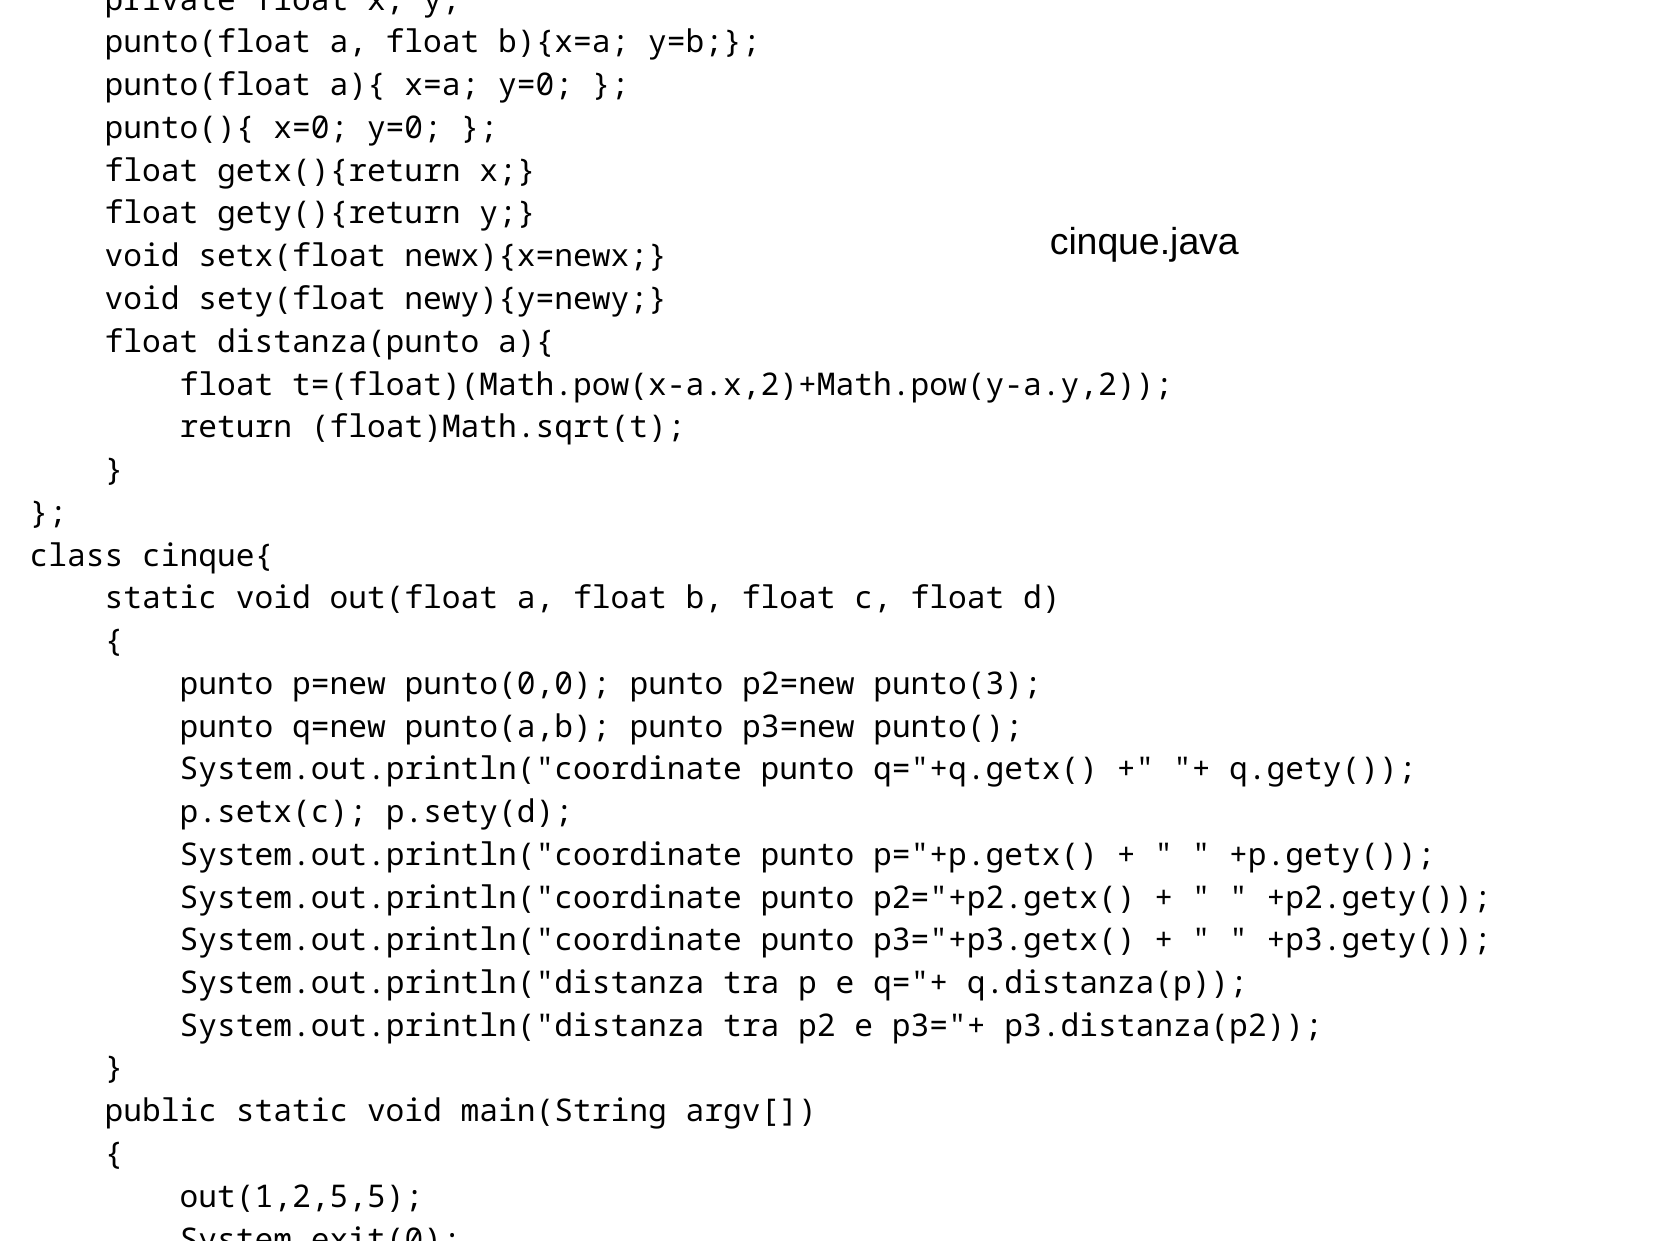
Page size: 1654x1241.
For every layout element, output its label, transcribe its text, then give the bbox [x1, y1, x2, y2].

subtitle import java.io.*; class punto { private float x, y; punto(float a, float b){x=a; y=b;}; punto(float a){ x=a; y=0; }; punto(){ x=0; y=0; }; float getx(){return x;} float gety(){return y;} void setx(float newx){x=newx;} void sety(float newy){y=newy;} float distanza(punto a){ float t=(float)(Math.pow(x-a.x,2)+Math.pow(y-a.y,2)); return (float)Math.sqrt(t); } }; class cinque{ static void out(float a, float b, float c, float d) { punto p=new punto(0,0); punto p2=new punto(3); punto q=new punto(a,b); punto p3=new punto(); System.out.println("coordinate punto q="+q.getx() +" "+ q.gety()); p.setx(c); p.sety(d); System.out.println("coordinate punto p="+p.getx() + " " +p.gety()); System.out.println("coordinate punto p2="+p2.getx() + " " +p2.gety()); System.out.println("coordinate punto p3="+p3.getx() + " " +p3.gety()); System.out.println("distanza tra p e q="+ q.distanza(p)); System.out.println("distanza tra p2 e p3="+ p3.distanza(p2)); } public static void main(String argv[]) { out(1,2,5,5); System.exit(0); } } [29, 0, 1518, 1239]
text_box cinque.java [1035, 213, 1531, 271]
